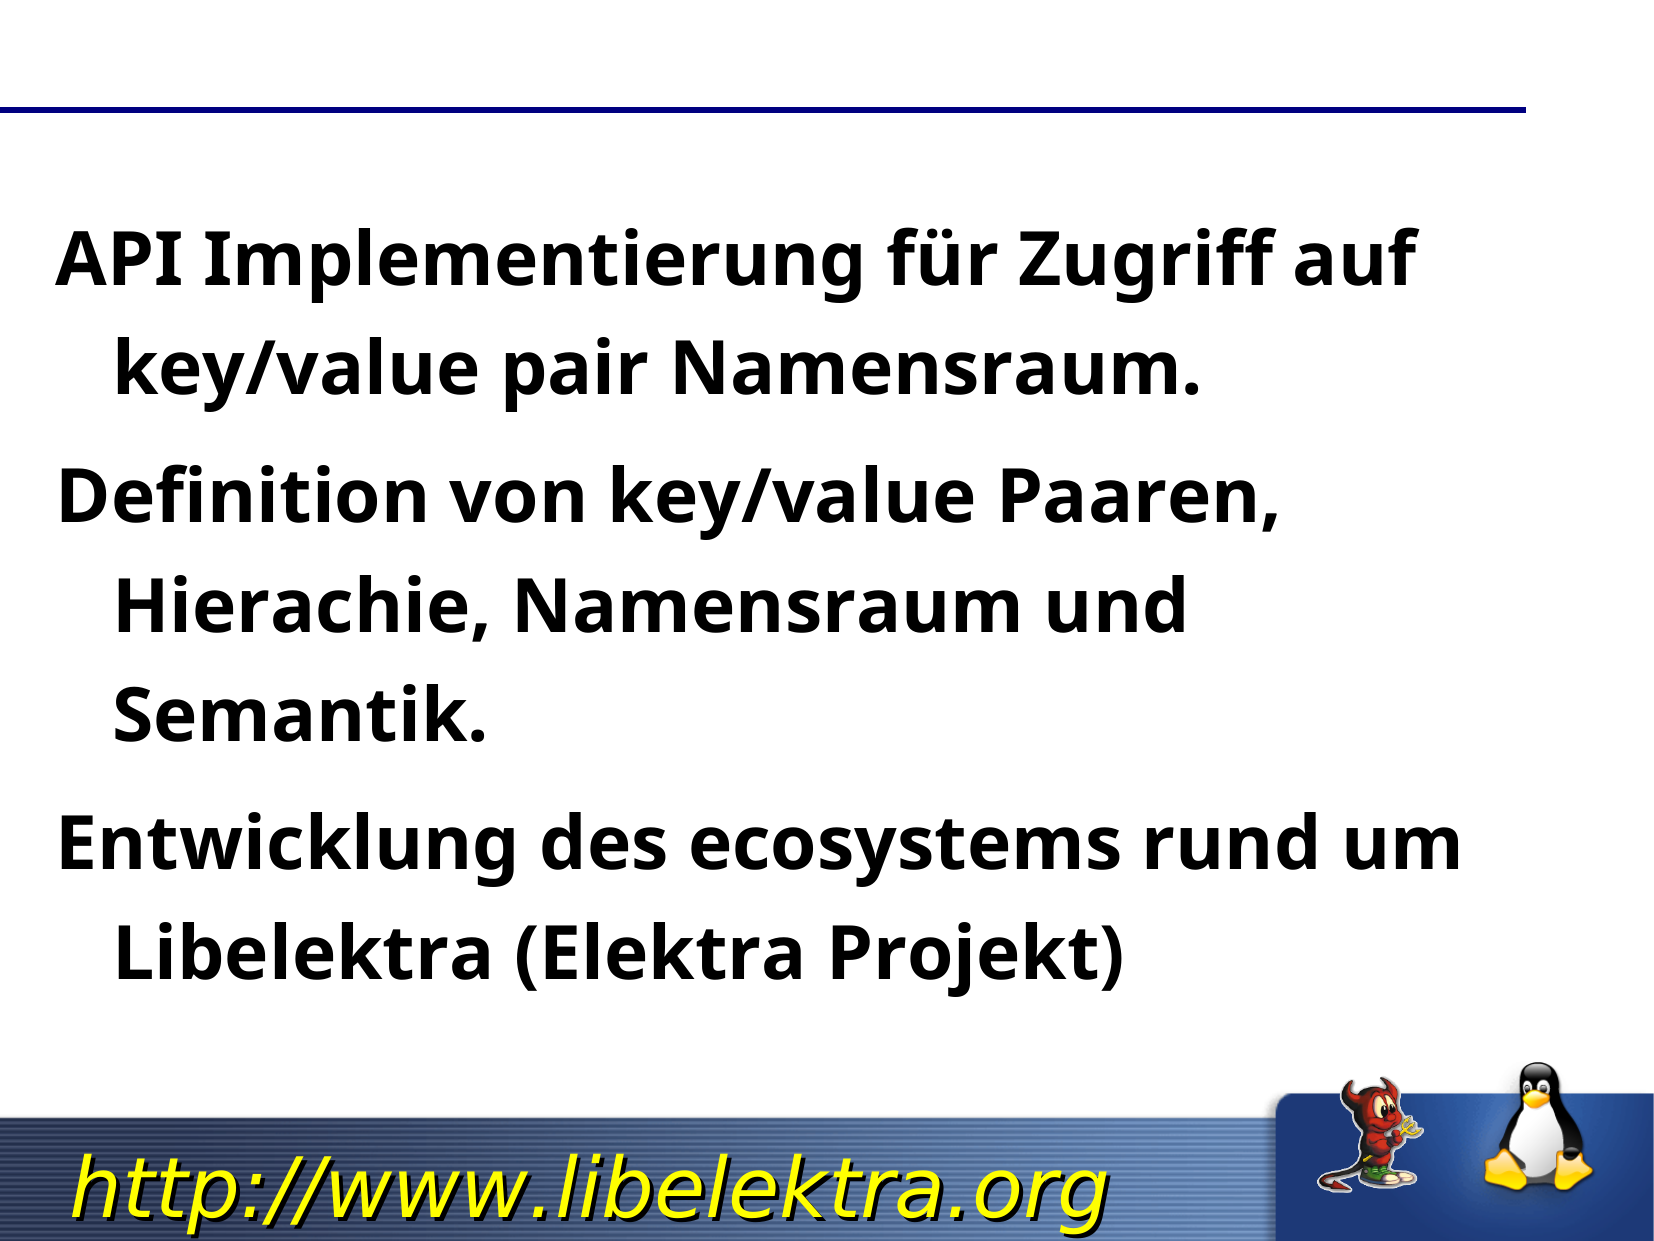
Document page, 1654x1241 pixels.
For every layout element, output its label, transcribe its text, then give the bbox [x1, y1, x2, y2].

picture [0, 1061, 1654, 1241]
list API Implementierung für Zugriff auf key/value pair Namensraum. Definition von key/value Paaren, Hierachie, Namensraum und Semantik. Entwicklung des ecosystems rund um Libelektra (Elektra Projekt) [55, 198, 1538, 1005]
